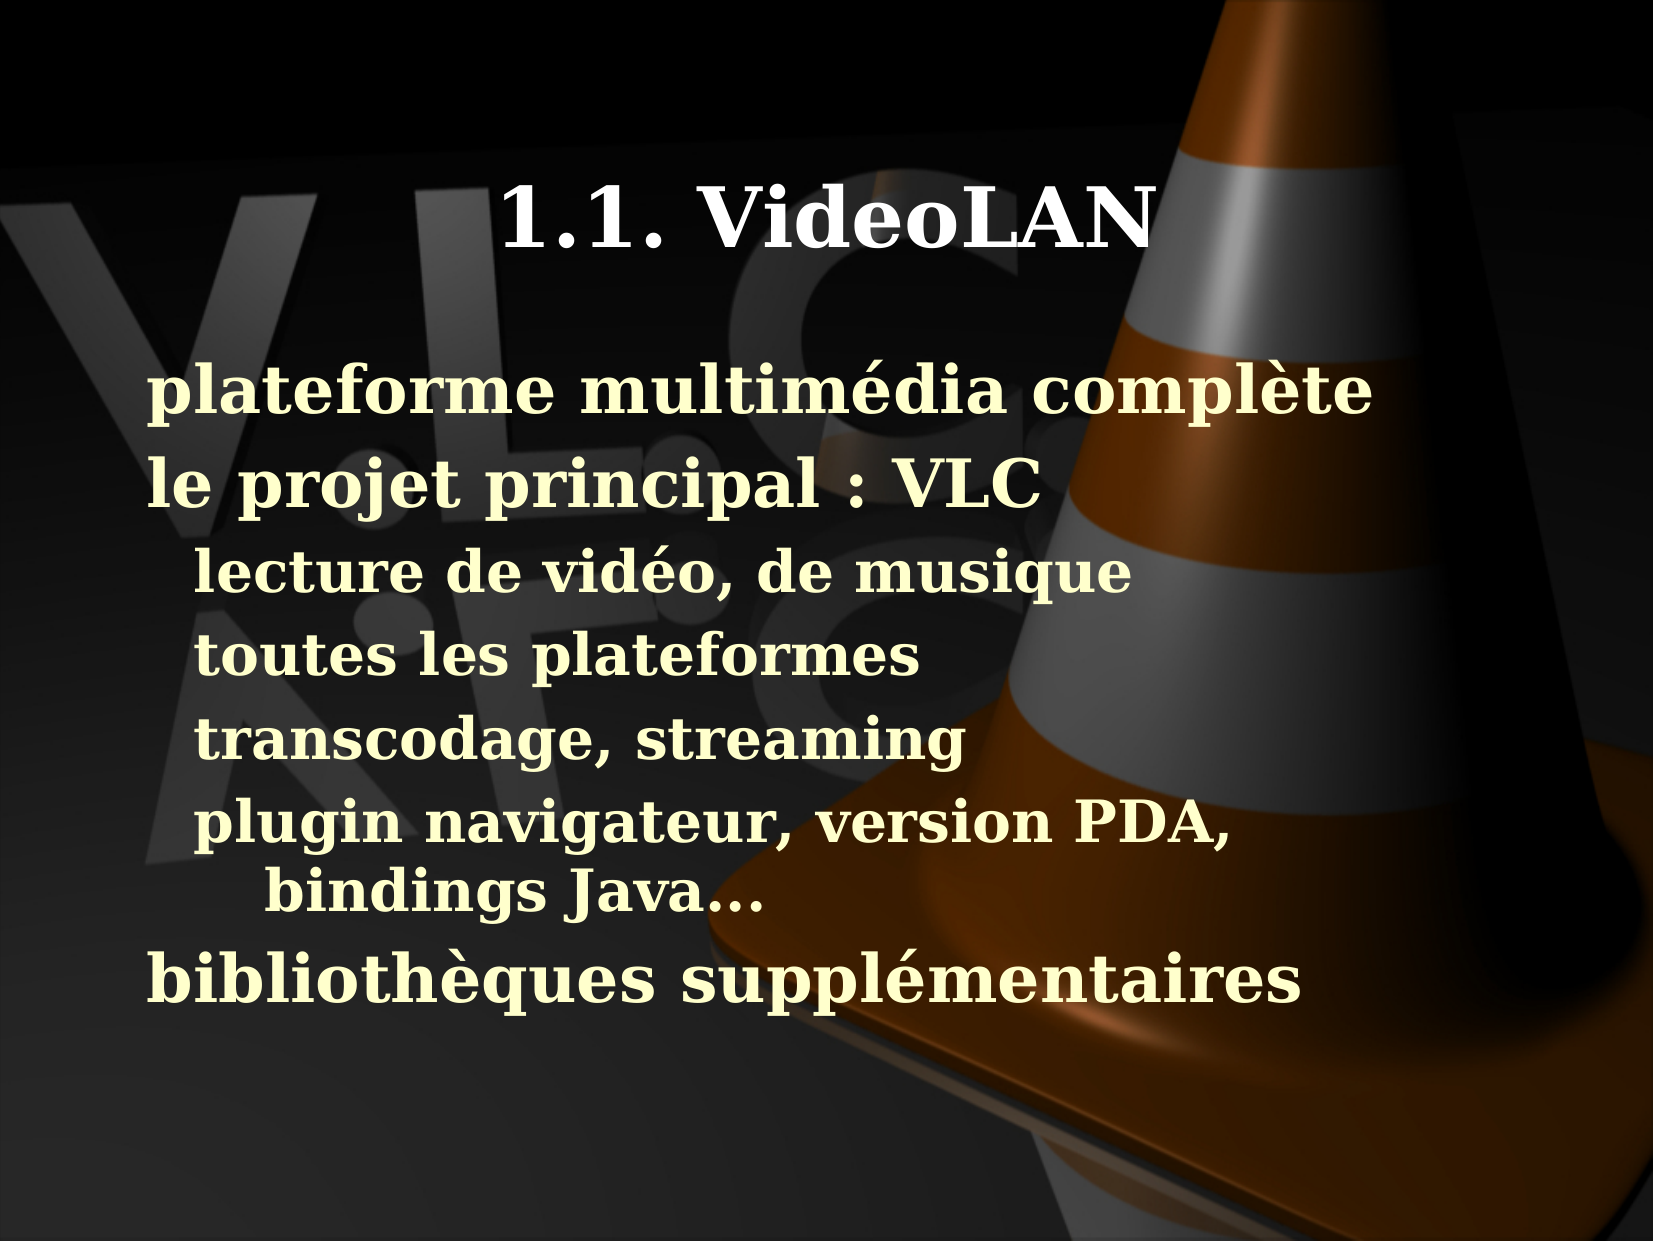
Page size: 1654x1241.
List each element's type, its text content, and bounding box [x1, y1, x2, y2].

picture [0, 0, 1653, 1241]
list plateforme multimédia complète le projet principal : VLC lecture de vidéo, de musique toutes les plateformes transcodage, streaming plugin navigateur, version PDA, bindings Java... bibliothèques supplémentaires [134, 350, 1516, 1133]
title 1.1. VideoLAN [121, 114, 1534, 322]
